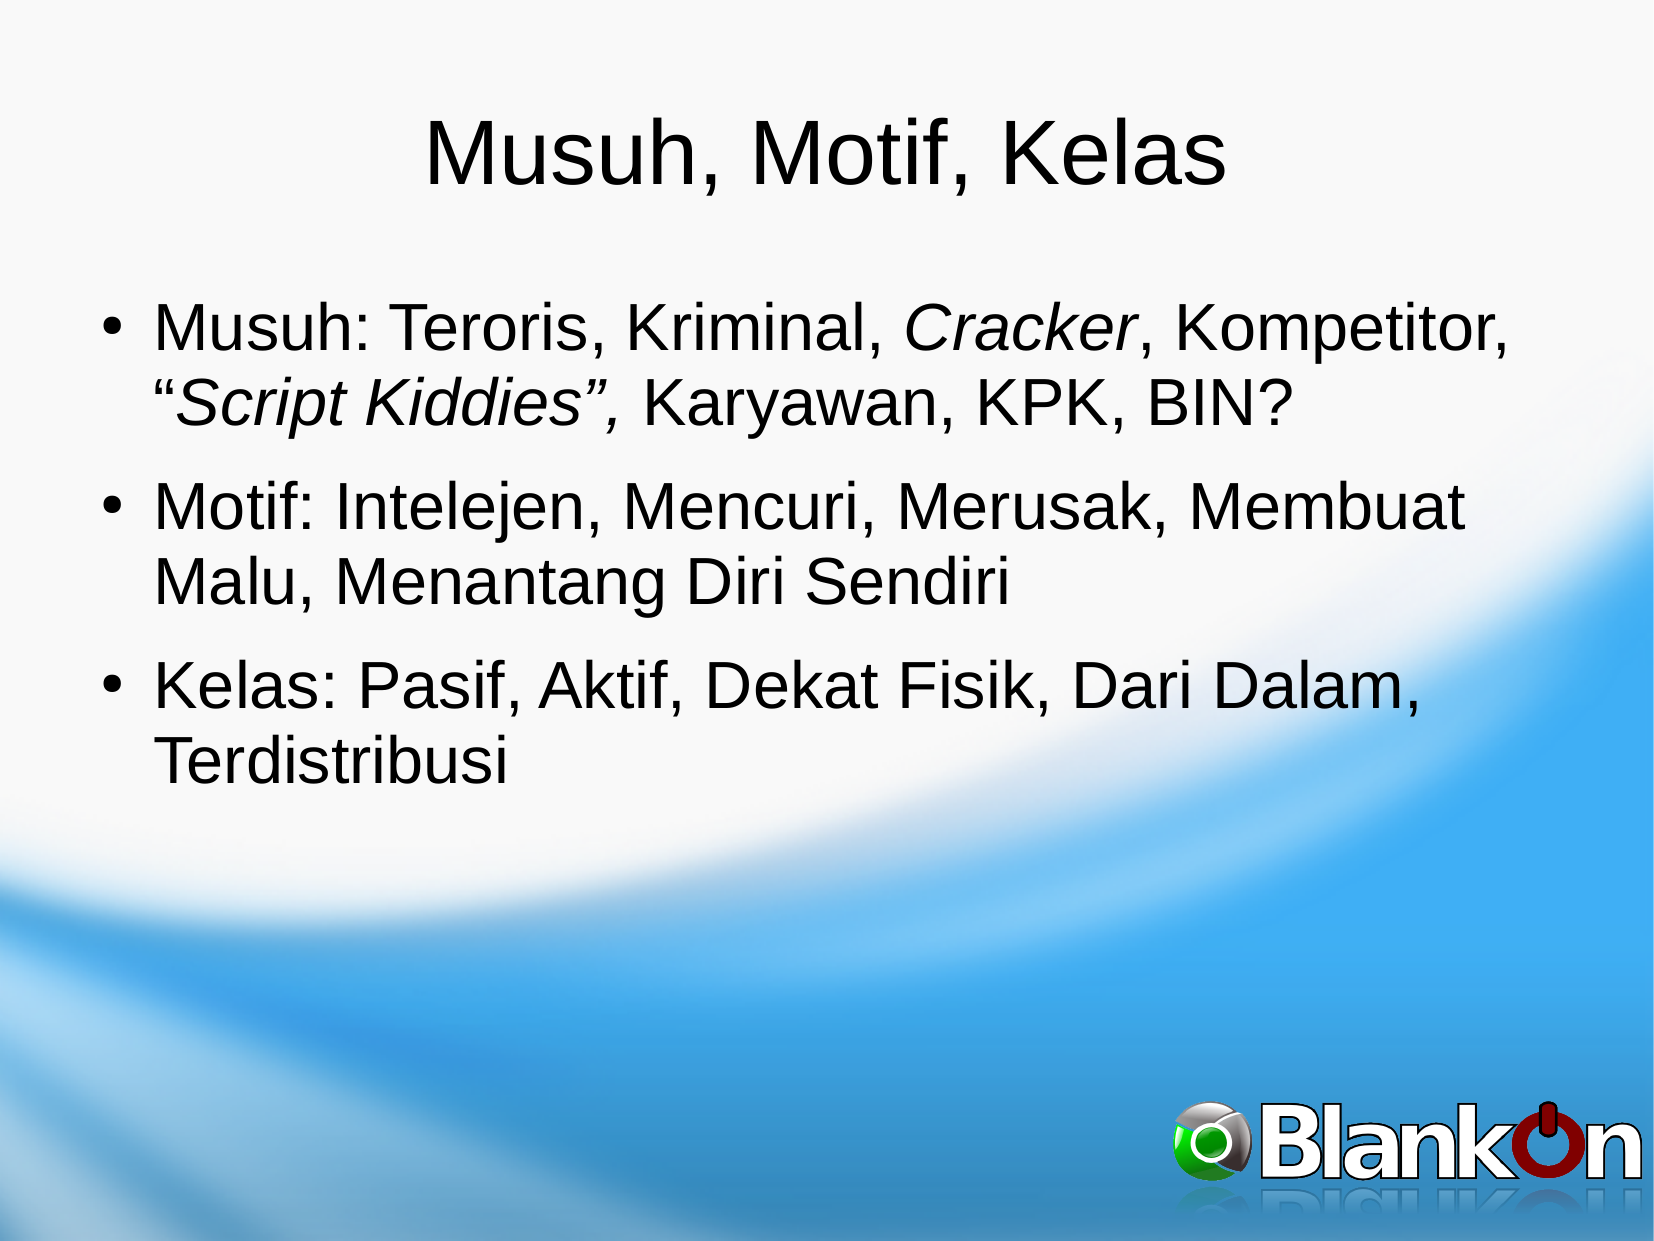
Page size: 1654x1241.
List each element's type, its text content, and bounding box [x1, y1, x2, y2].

title Musuh, Motif, Kelas [82, 49, 1571, 257]
list Musuh: Teroris, Kriminal, Cracker, Kompetitor, “Script Kiddies”, Karyawan, KPK, BIN? Motif: Intelejen, Mencuri, Merusak, Membuat Malu, Menantang Diri Sendiri Kelas: Pasif, Aktif, Dekat Fisik, Dari Dalam, Terdistribusi [82, 290, 1576, 1109]
picture [0, 0, 1654, 1241]
